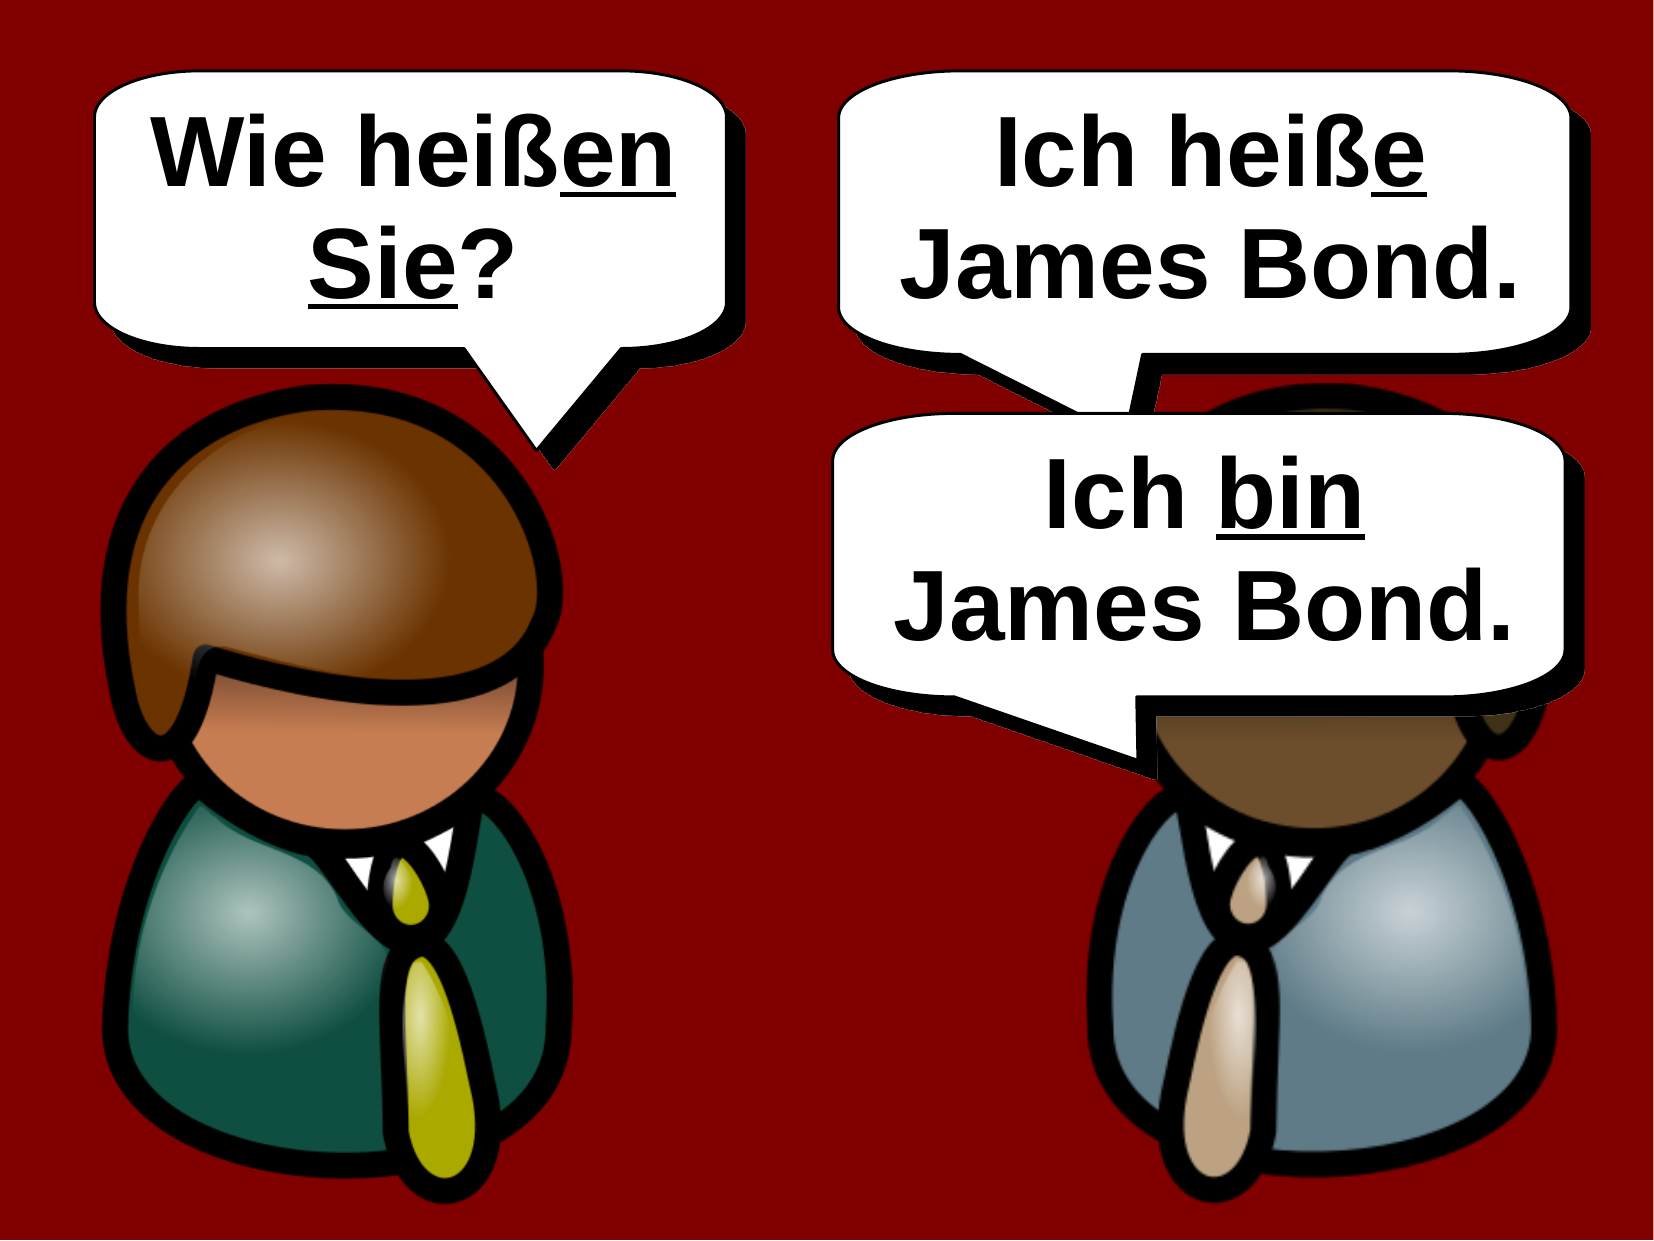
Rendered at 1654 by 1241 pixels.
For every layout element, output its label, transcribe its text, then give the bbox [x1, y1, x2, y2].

text_box [117, 70, 704, 88]
text_box [130, 337, 691, 451]
text_box [866, 70, 1543, 88]
text_box Wie heißen Sie? [106, 88, 721, 337]
text_box [859, 337, 1544, 431]
picture [1086, 383, 1560, 431]
text_box Ich heiße James Bond. [832, 88, 1589, 337]
text_box [861, 680, 1537, 761]
text_box [94, 96, 106, 324]
picture [1086, 680, 1560, 1205]
picture [100, 383, 573, 1205]
text_box [721, 102, 727, 318]
text_box Ich bin James Bond. [826, 431, 1583, 680]
